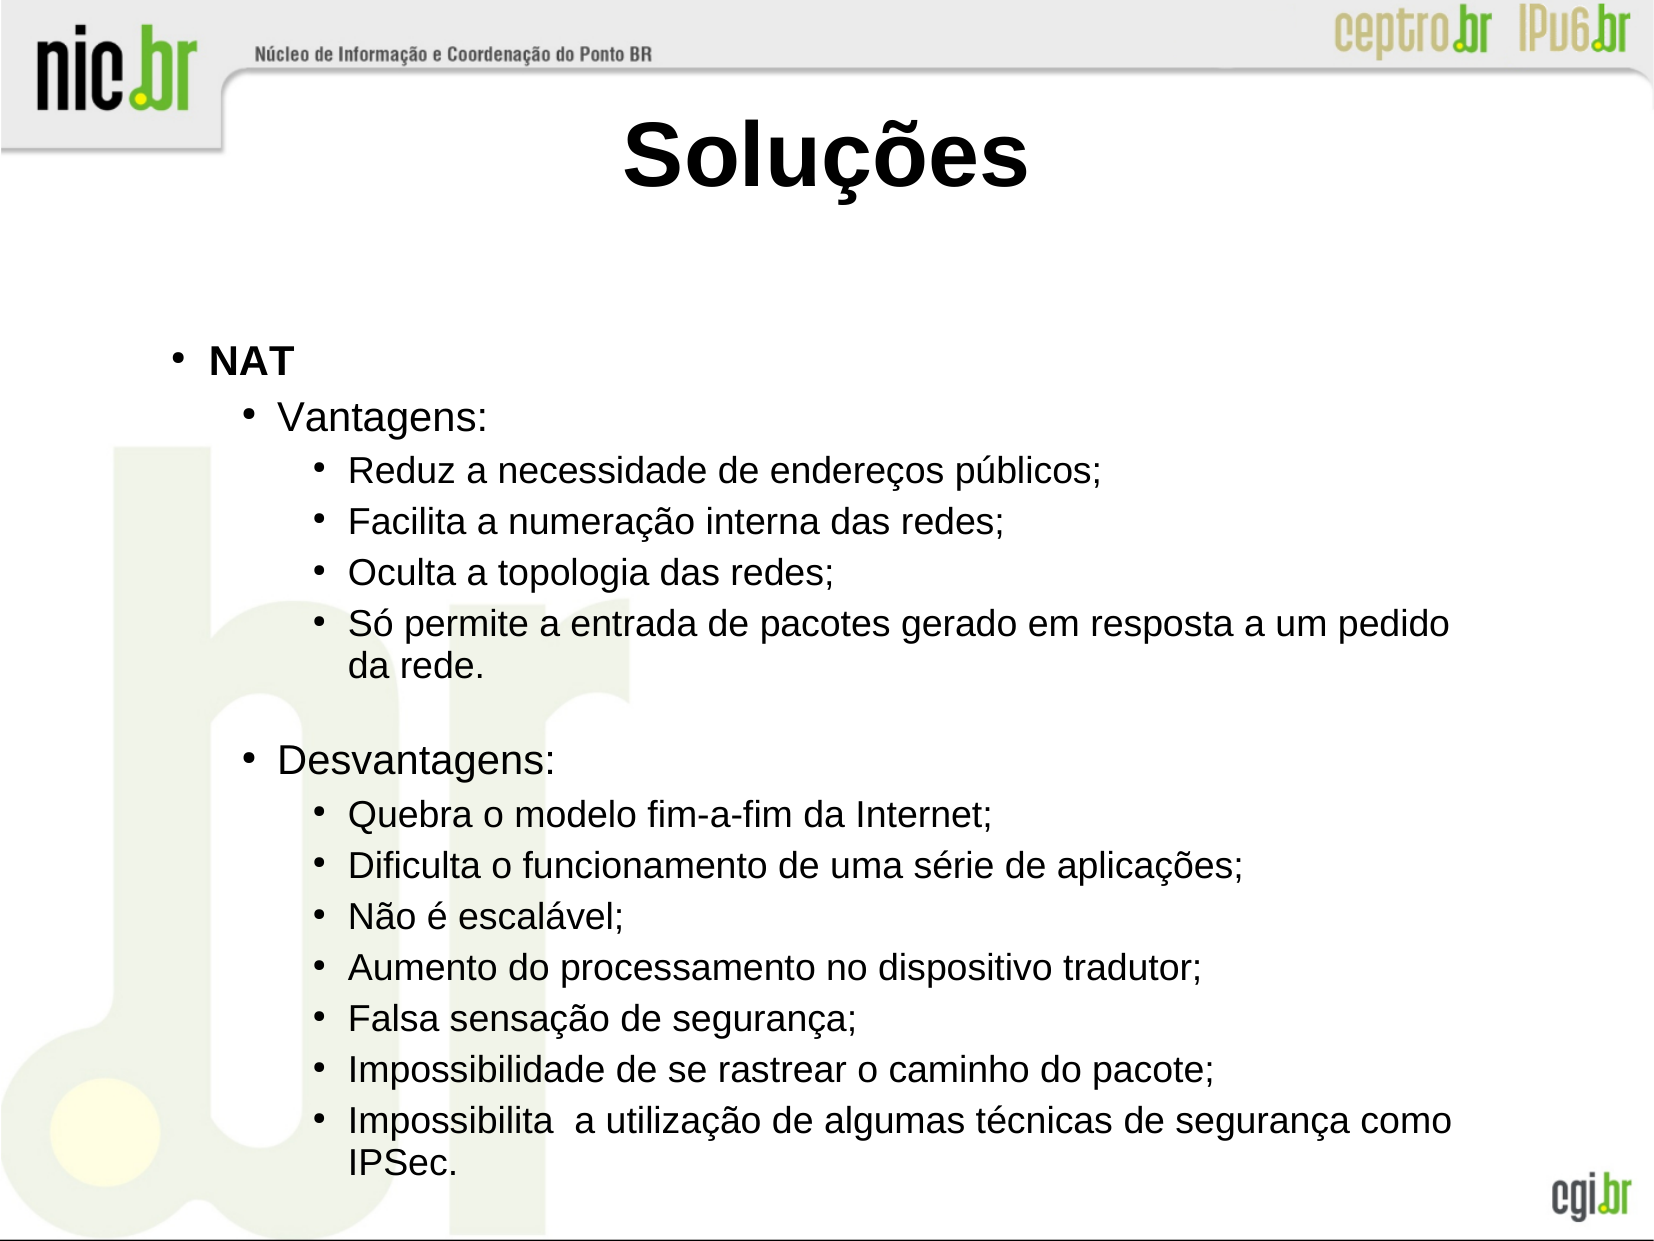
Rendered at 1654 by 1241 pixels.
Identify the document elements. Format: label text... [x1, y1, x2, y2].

picture [0, 0, 1654, 1241]
text_box Soluções [88, 97, 1565, 215]
text_box NAT Vantagens: Reduz a necessidade de endereços públicos; Facilita a numeração interna das redes; Oculta a topologia das redes; Só permite a entrada de pacotes gerado em resposta a um pedido da rede. Desvantagens: Quebra o modelo fim-a-fim da Internet; Dificulta o funcionamento de uma série de aplicações; Não é escalável; Aumento do processamento no dispositivo tradutor; Falsa sensação de segurança; Impossibilidade de se rastrear o caminho do pacote; Impossibilita a utilização de algumas técnicas de segurança como IPSec. [156, 330, 1498, 1104]
